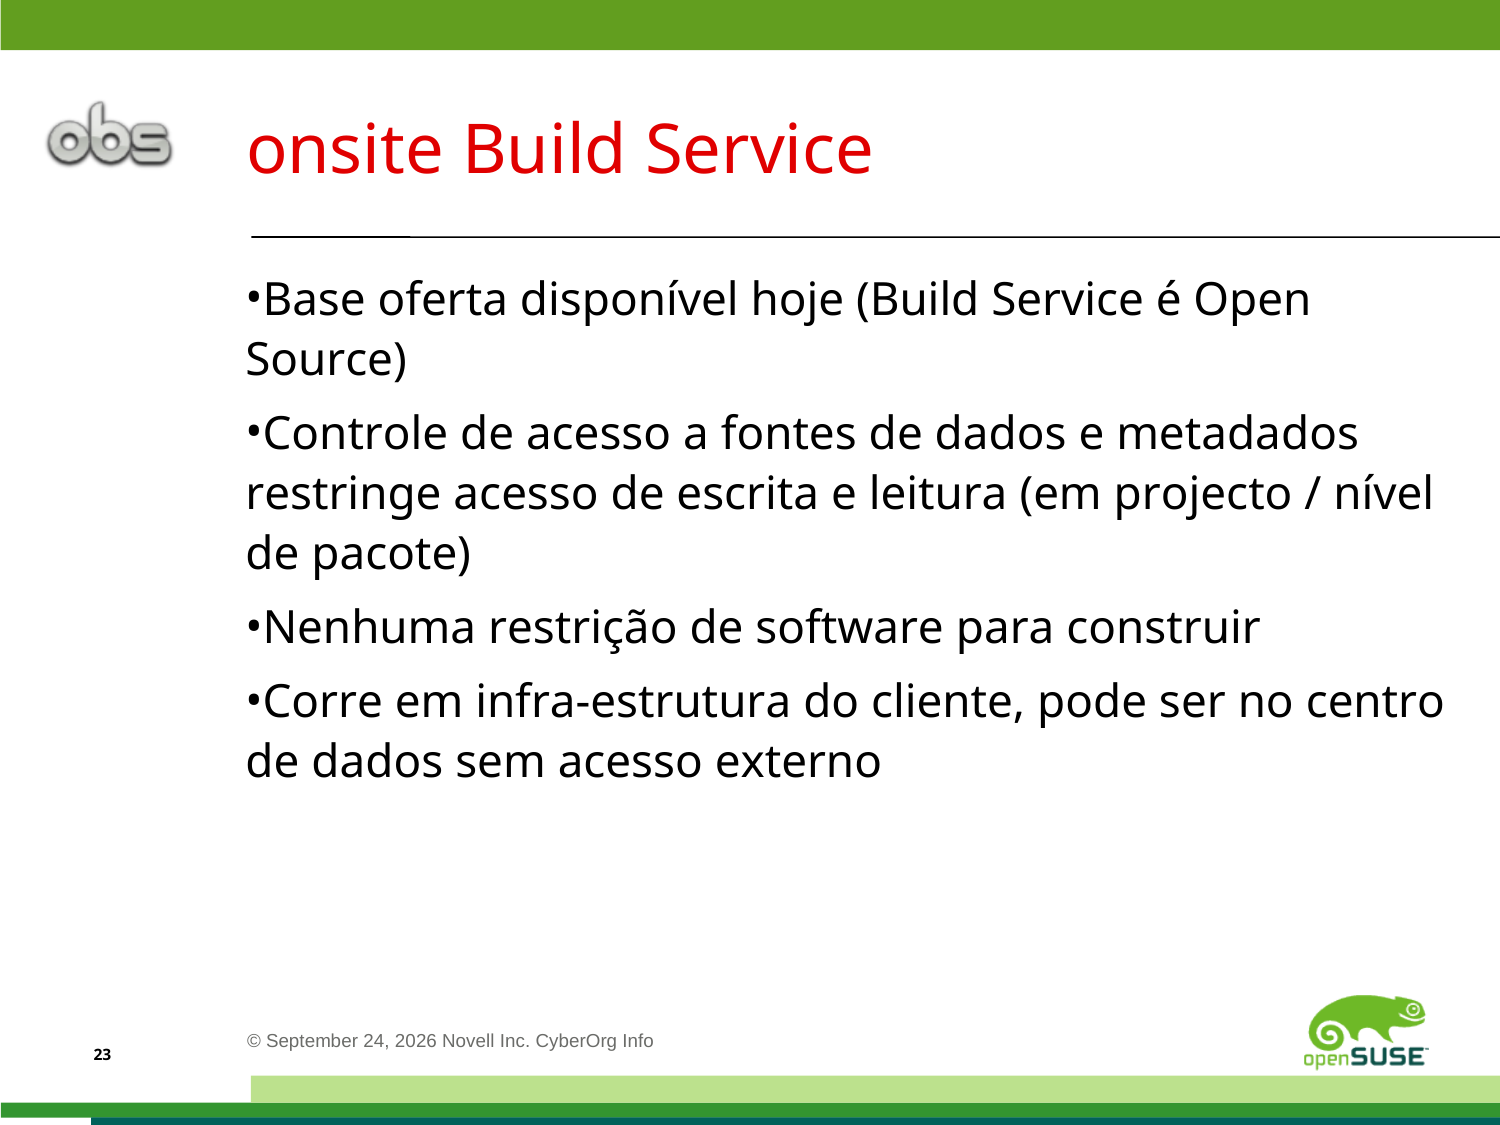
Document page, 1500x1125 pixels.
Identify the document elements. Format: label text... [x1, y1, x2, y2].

picture [1304, 1010, 1429, 1071]
list Base oferta disponível hoje (Build Service é Open Source) Controle de acesso a fontes de dados e metadados restringe acesso de escrita e leitura (em projecto / nível de pacote) Nenhuma restrição de software para construir Corre em infra-estrutura do cliente, pode ser no centro de dados sem acesso externo [245, 267, 1458, 1010]
title onsite Build Service [246, 68, 1409, 231]
picture [32, 55, 189, 212]
